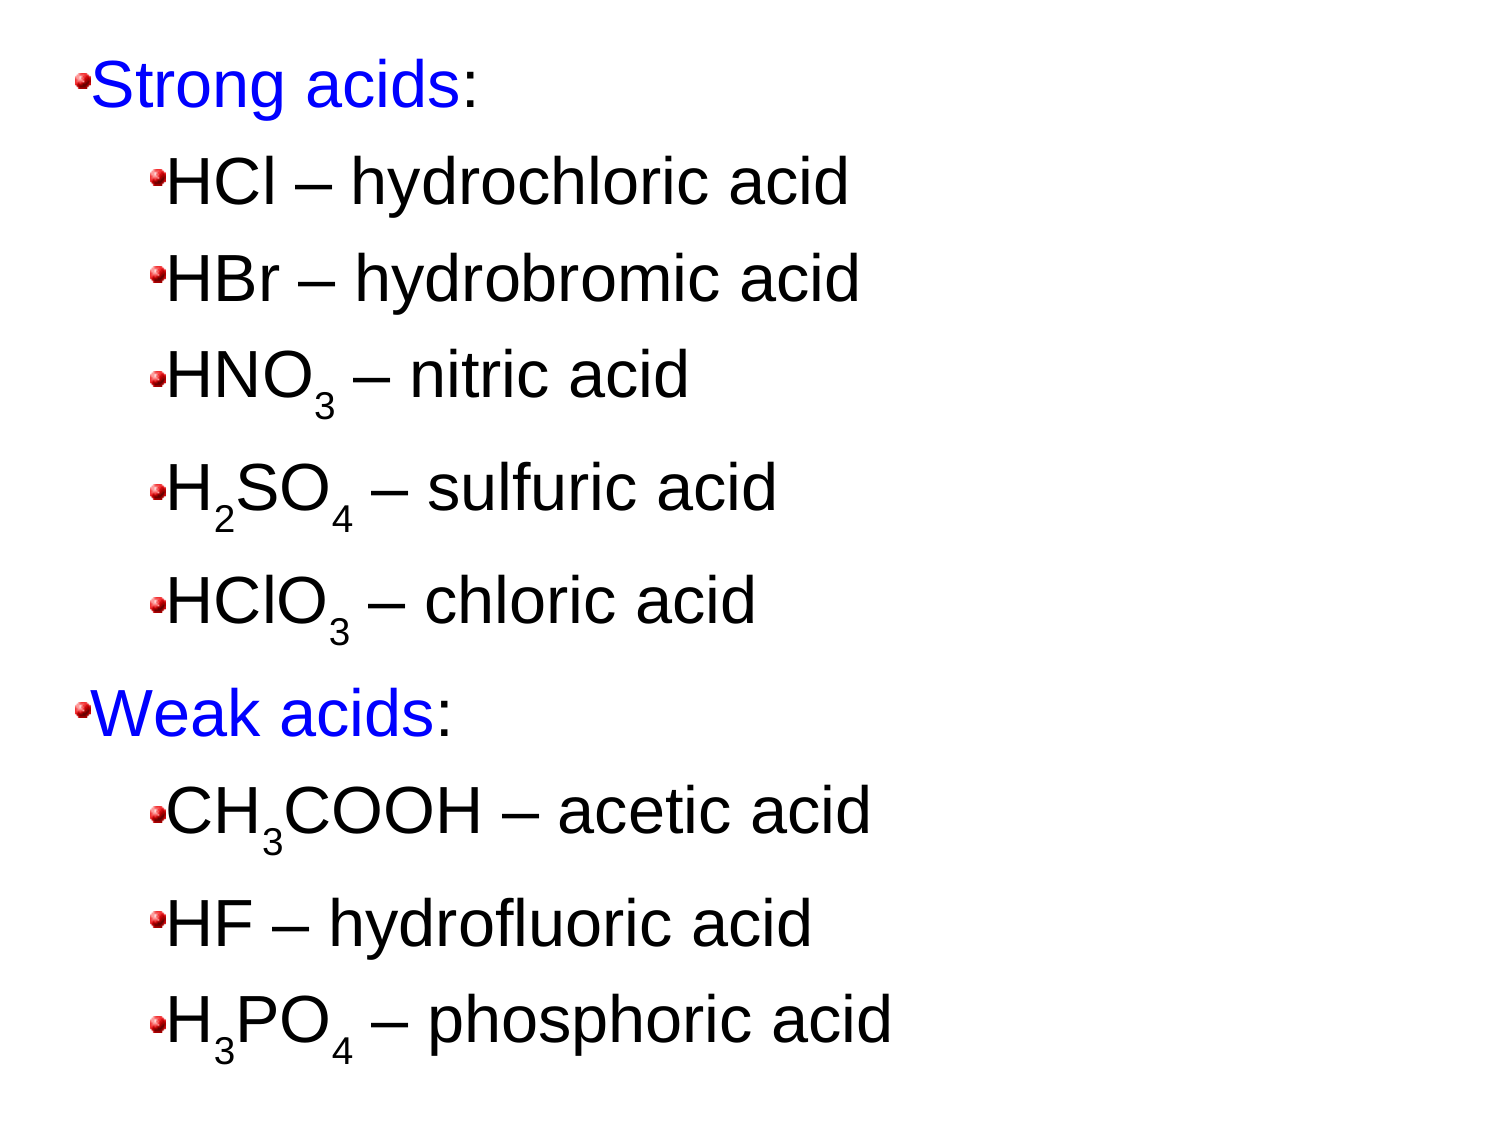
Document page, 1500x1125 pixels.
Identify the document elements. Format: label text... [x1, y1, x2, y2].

subtitle Strong acids: HCl – hydrochloric acid HBr – hydrobromic acid HNO3 – nitric acid H2SO4 – sulfuric acid HClO3 – chloric acid Weak acids: CH3COOH – acetic acid HF – hydrofluoric acid H3PO4 – phosphoric acid [75, 25, 1426, 1088]
